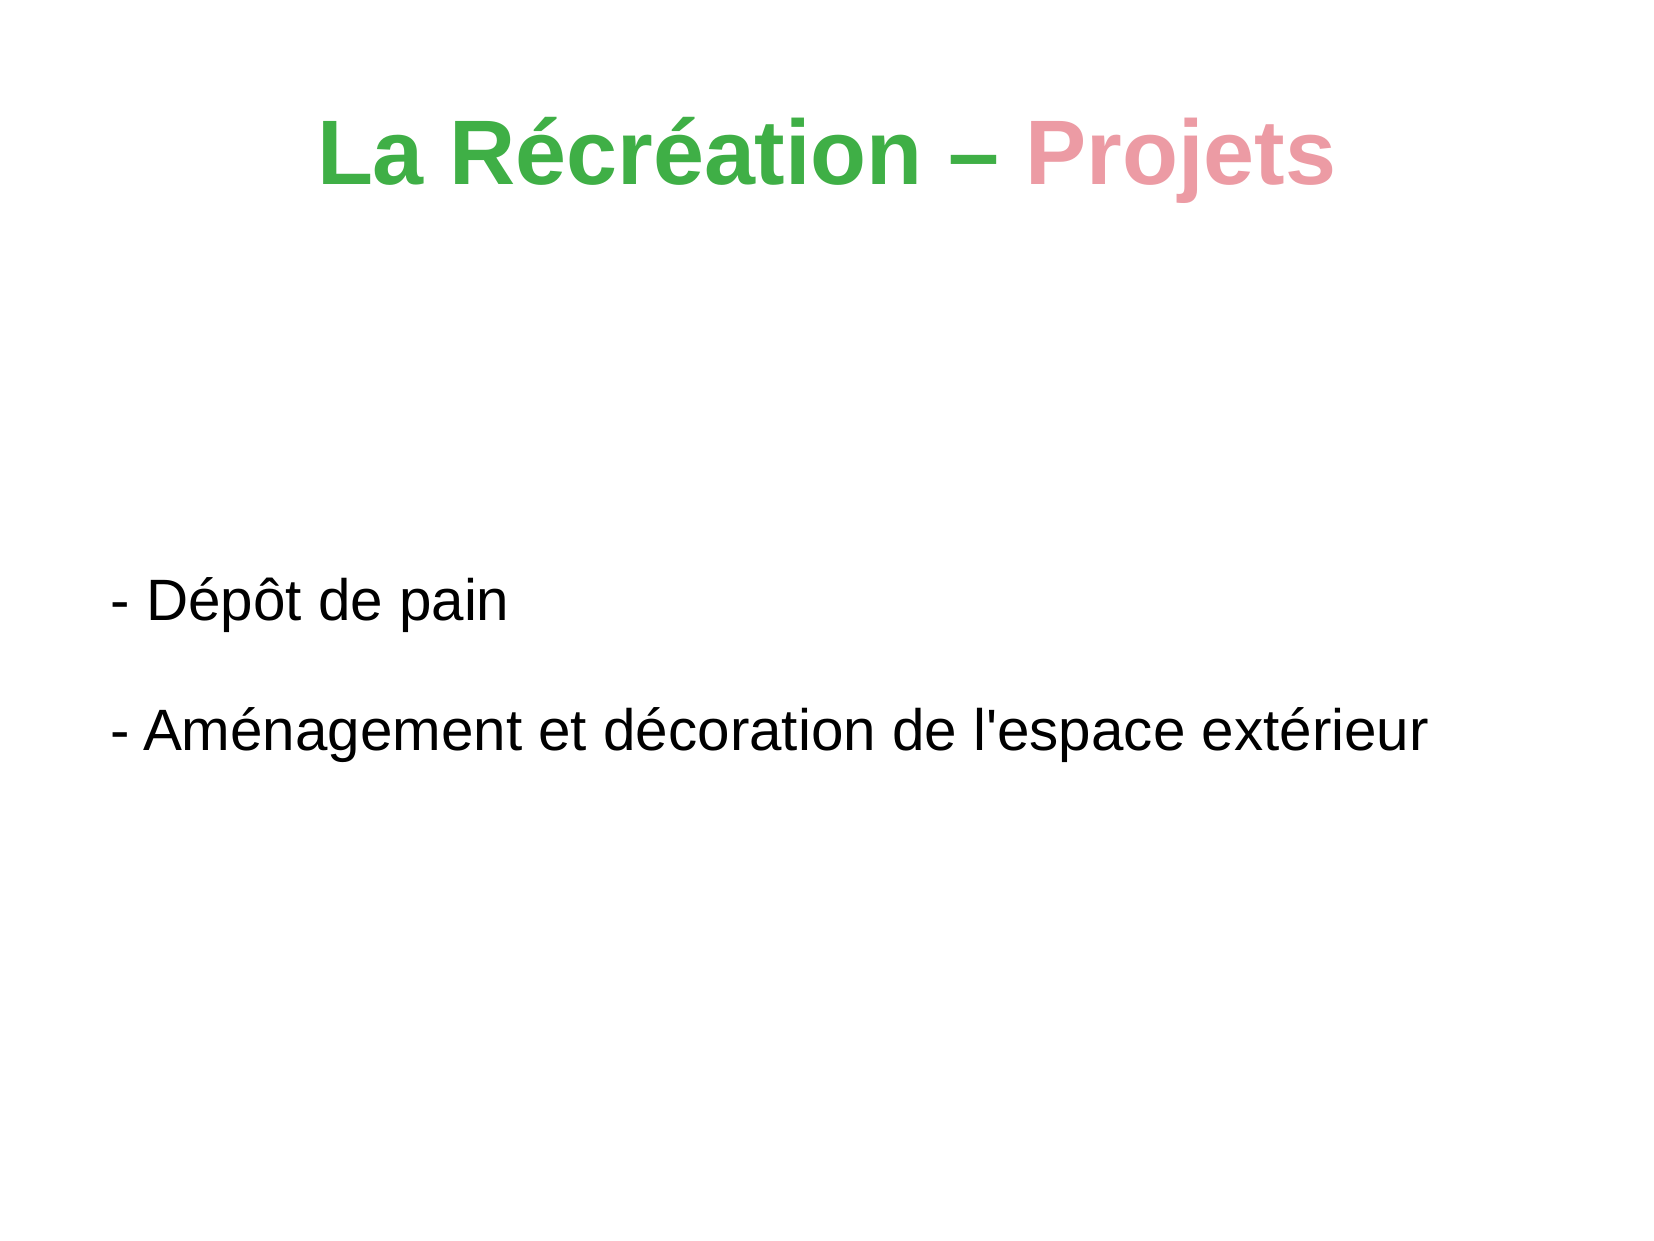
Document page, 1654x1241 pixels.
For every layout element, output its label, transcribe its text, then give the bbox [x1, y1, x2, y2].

subtitle - Dépôt de pain - Aménagement et décoration de l'espace extérieur [94, 256, 1583, 1075]
title La Récréation – Projets [82, 49, 1571, 257]
